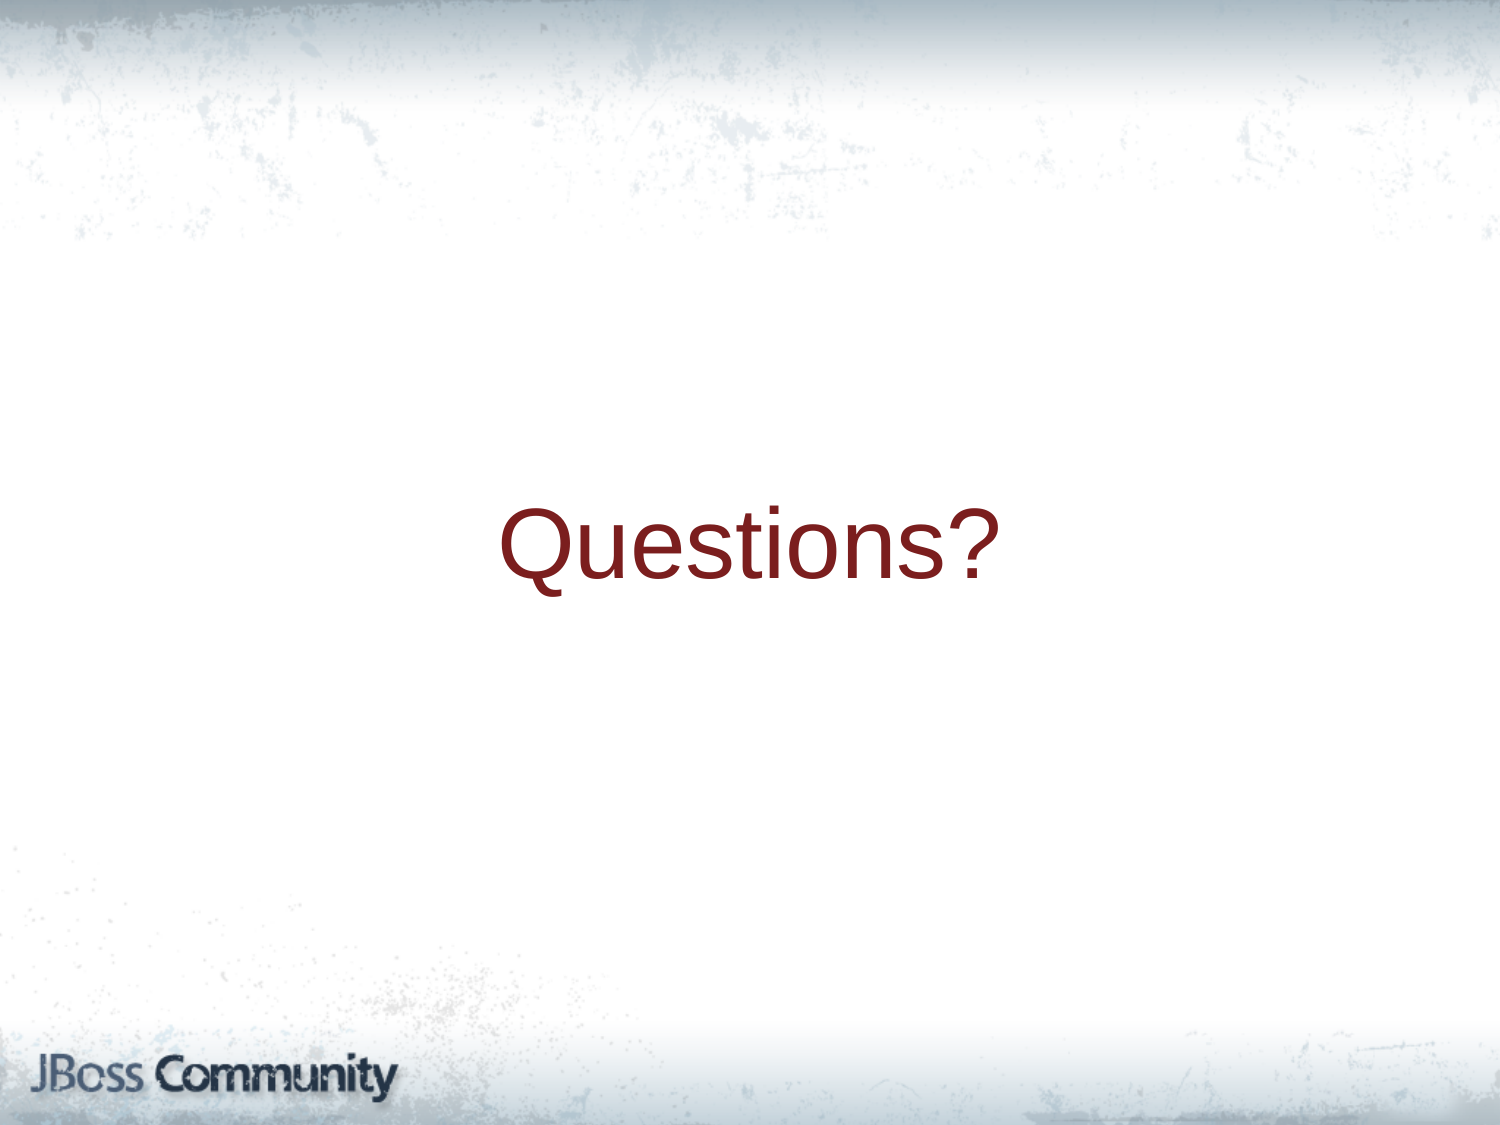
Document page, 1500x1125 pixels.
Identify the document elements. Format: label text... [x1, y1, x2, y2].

picture [0, 0, 1500, 1125]
subtitle Questions? [112, 76, 1388, 1001]
